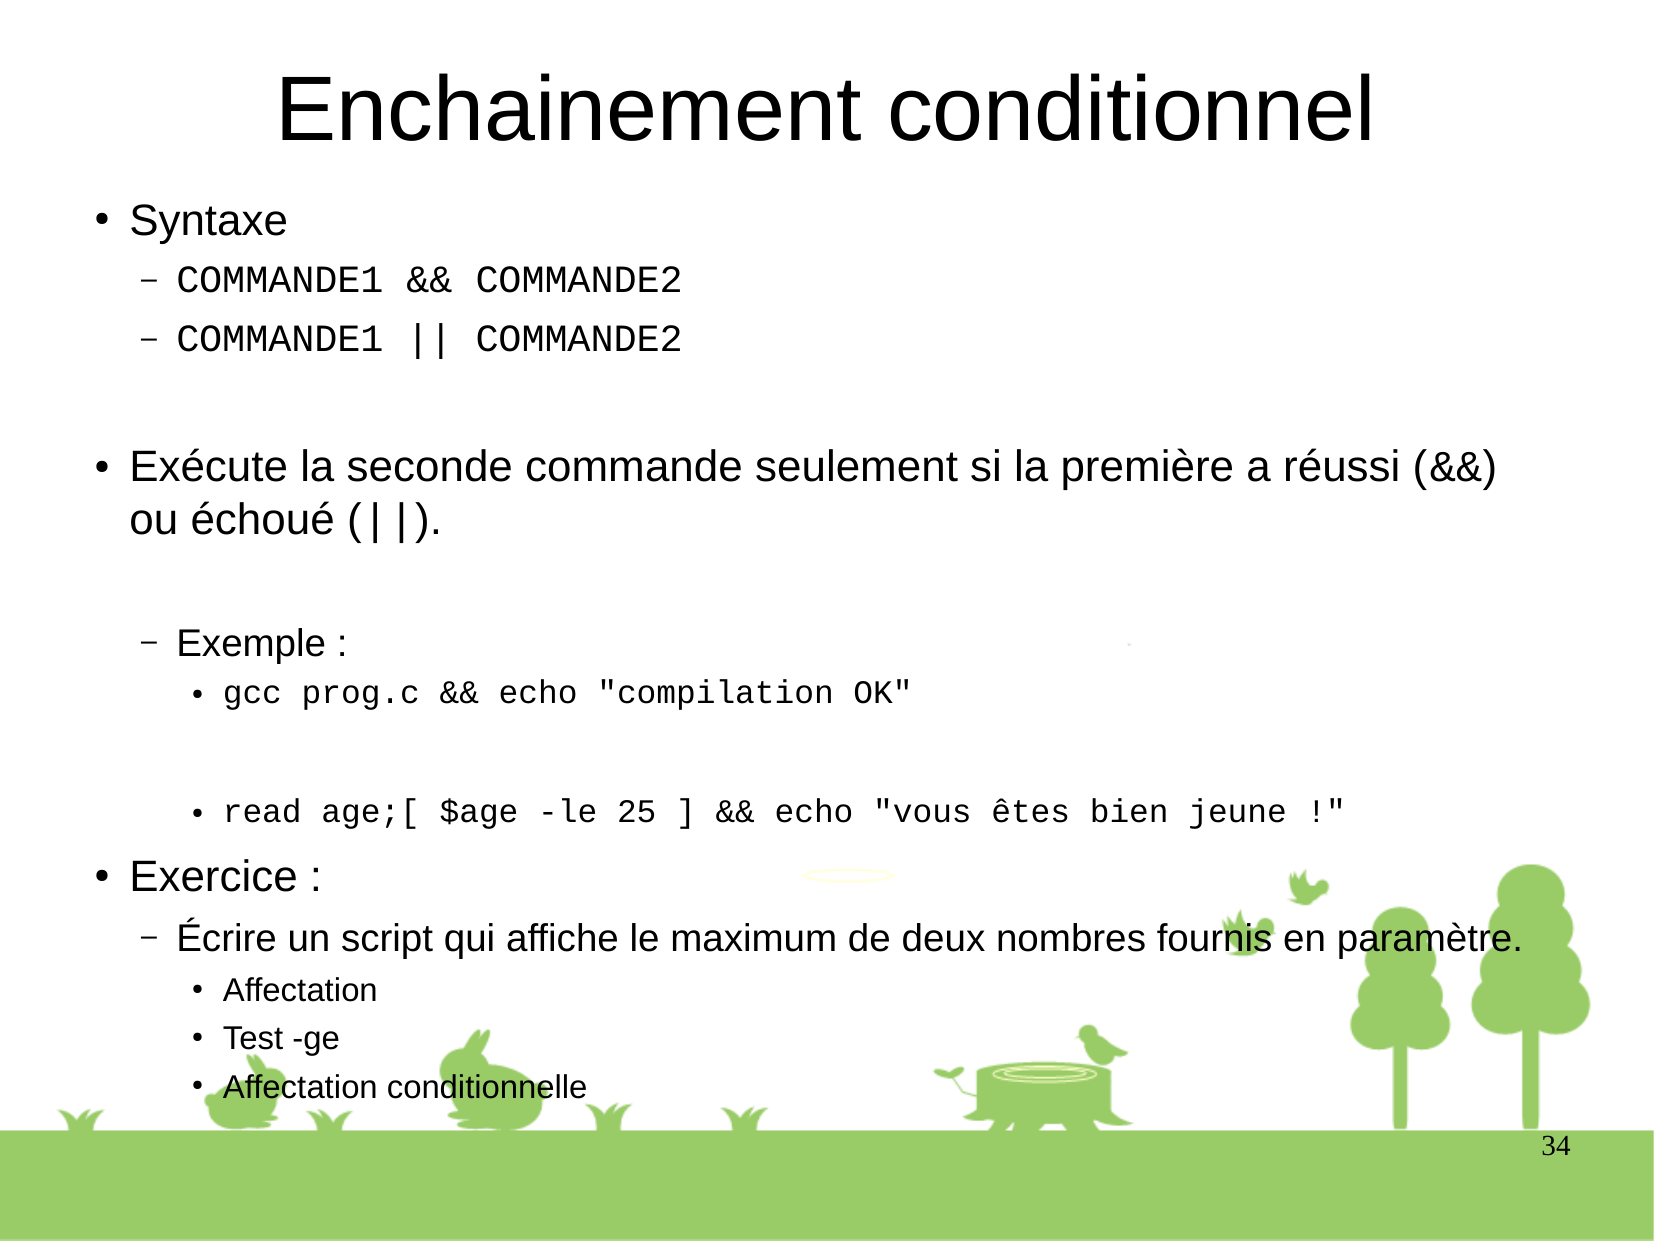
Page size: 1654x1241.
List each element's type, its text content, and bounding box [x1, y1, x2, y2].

title Enchainement conditionnel [11, 5, 1642, 213]
picture [0, 0, 1654, 1241]
list Syntaxe COMMANDE1 && COMMANDE2 COMMANDE1 || COMMANDE2 Exécute la seconde commande seulement si la première a réussi (&&) ou échoué (||). Exemple : gcc prog.c && echo "compilation OK" read age;[ $age -le 25 ] && echo "vous êtes bien jeune !" Exercice : Écrire un script qui affiche le maximum de deux nombres fournis en paramètre. Affectation Test -ge Affectation conditionnelle [82, 195, 1538, 1158]
